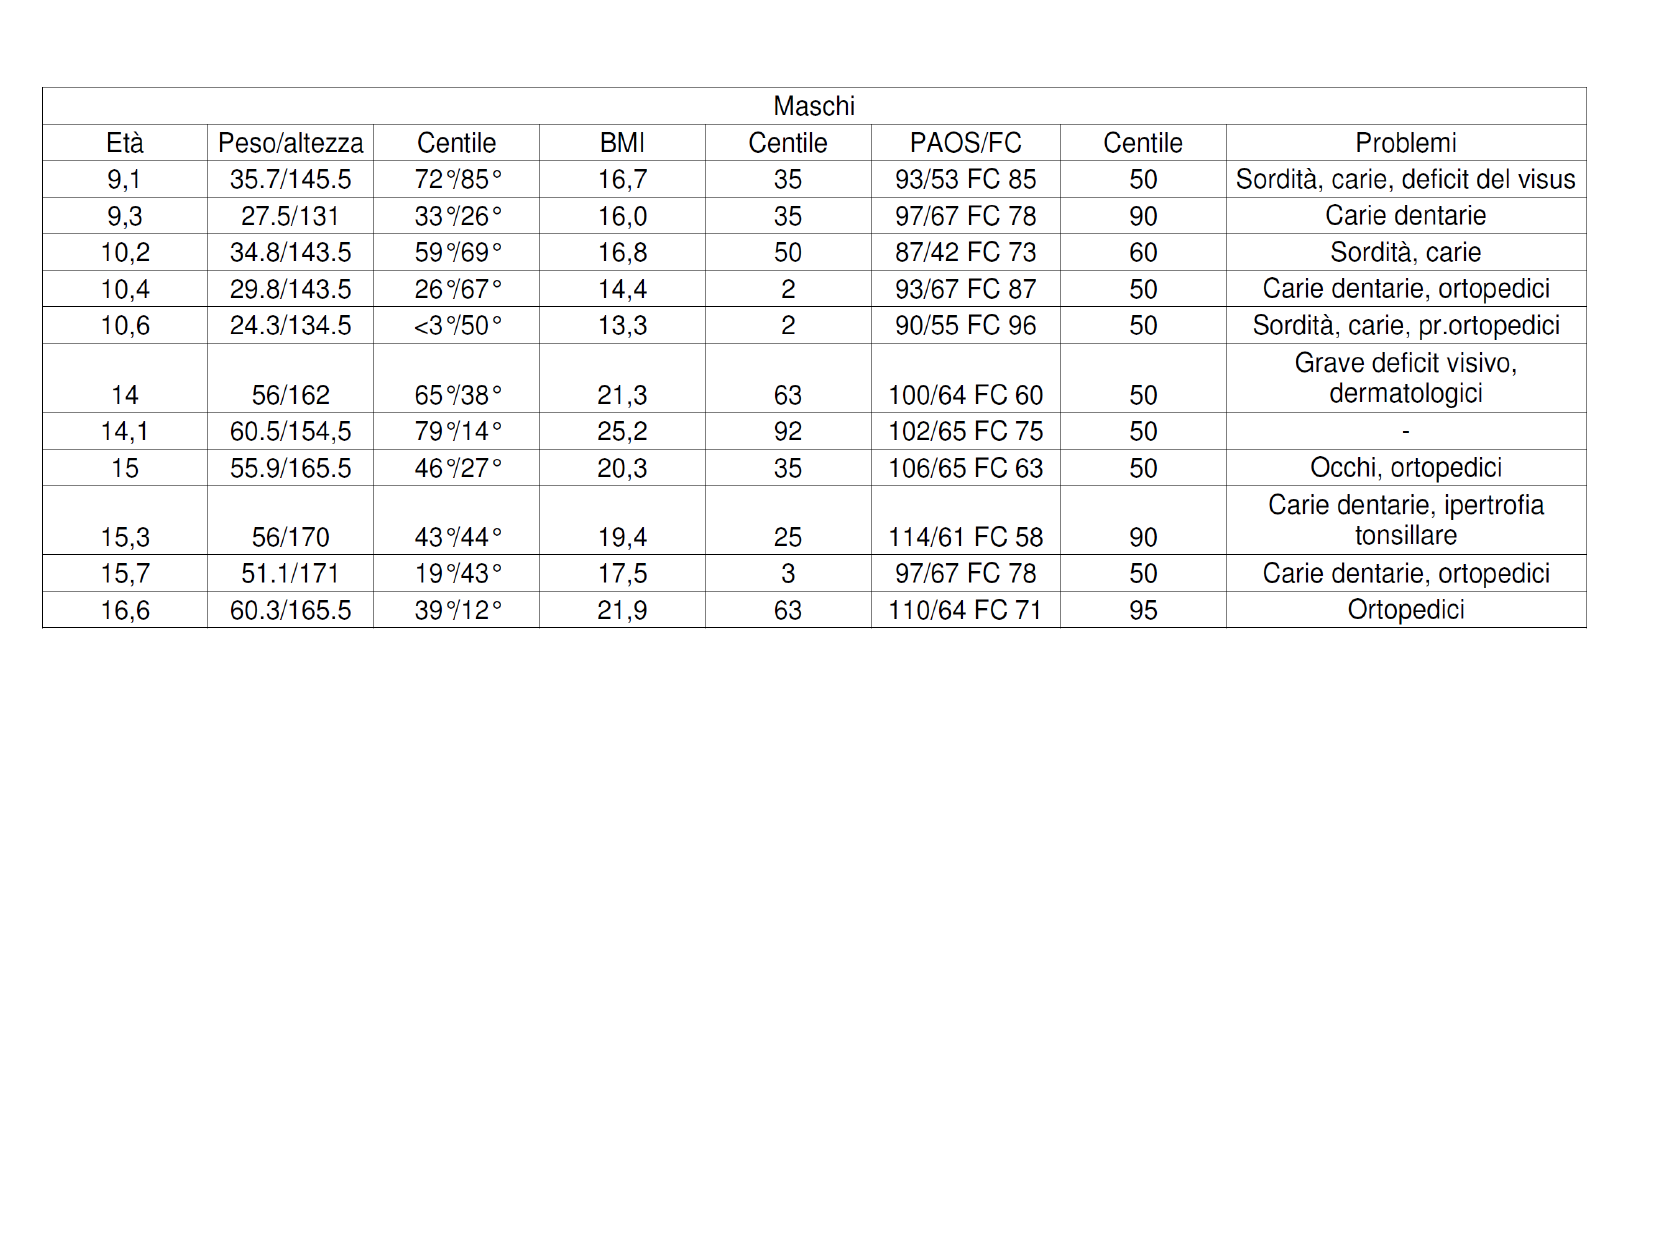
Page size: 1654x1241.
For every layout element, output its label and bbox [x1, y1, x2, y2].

picture [35, 80, 1596, 638]
